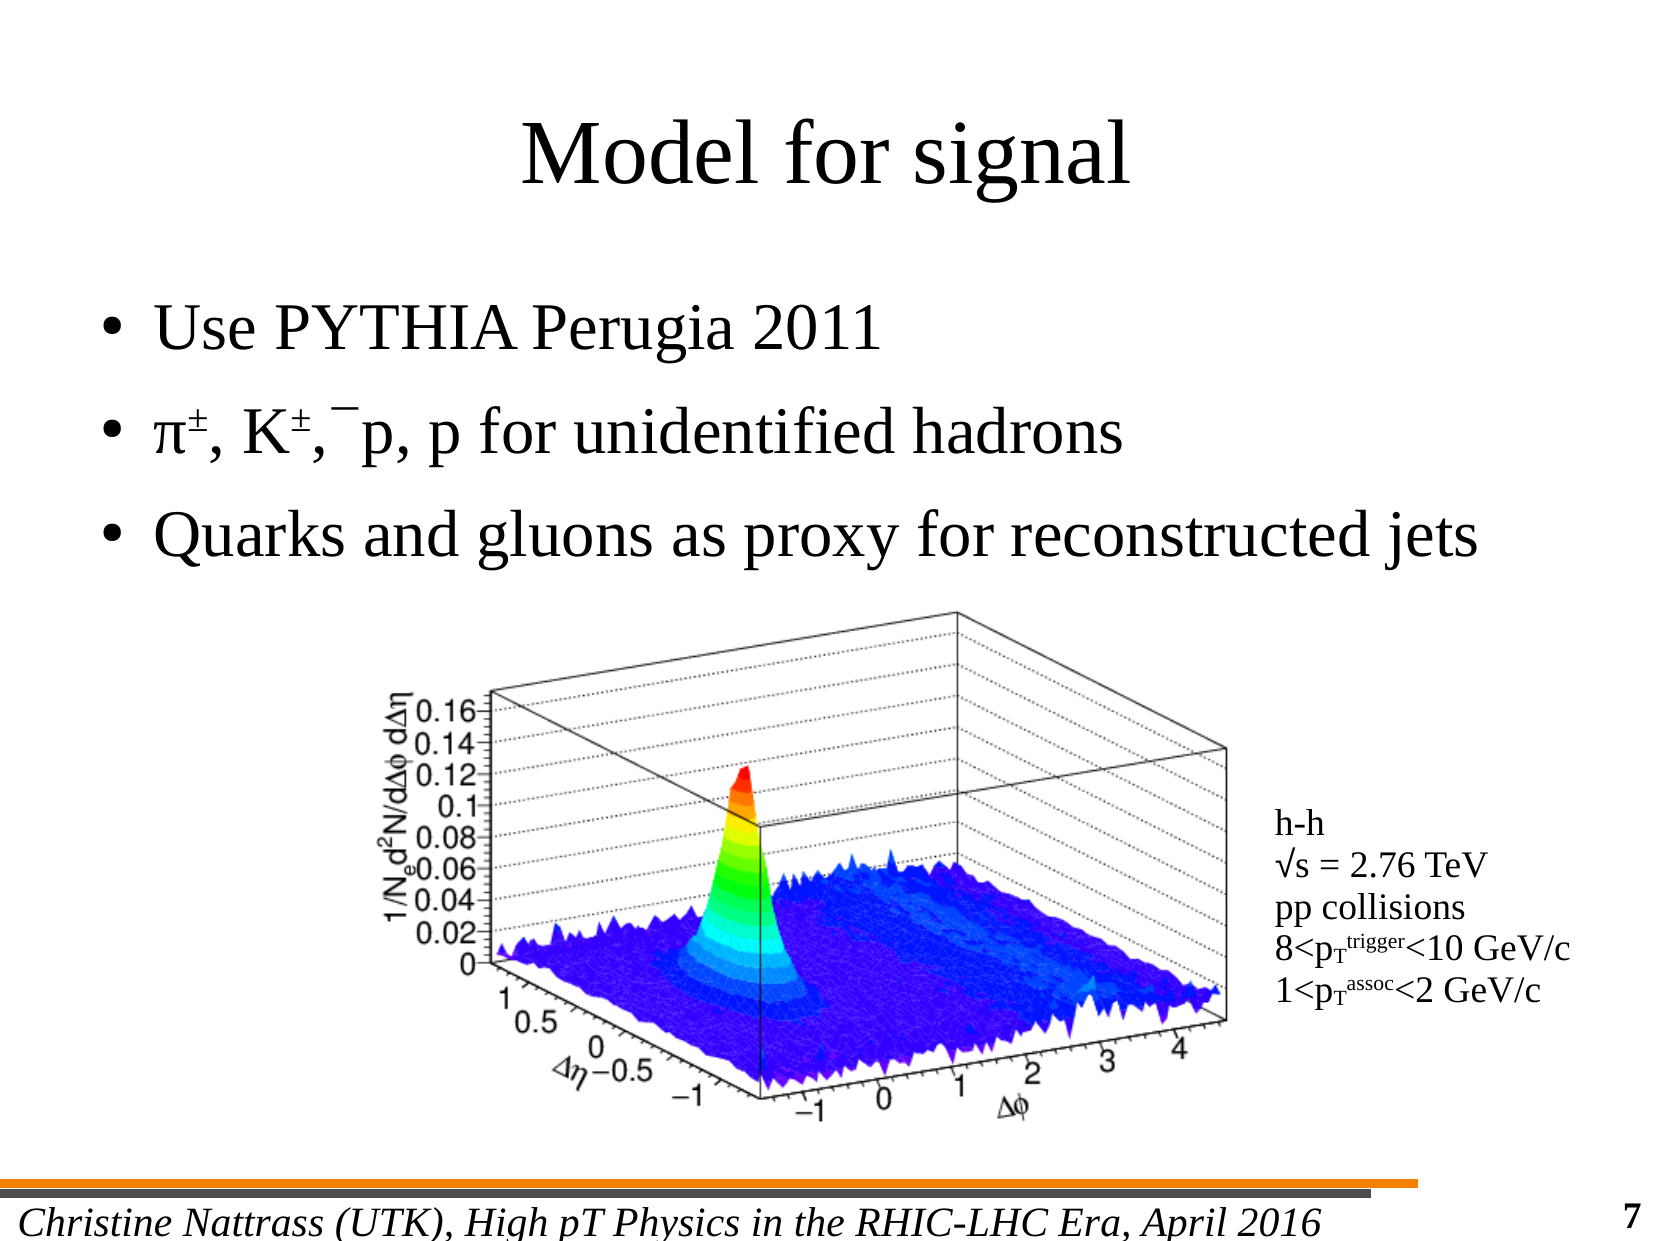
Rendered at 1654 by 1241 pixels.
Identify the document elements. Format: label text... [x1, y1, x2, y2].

list Use PYTHIA Perugia 2011 π±, K±,`p, p for unidentified hadrons Quarks and gluons as proxy for reconstructed jets [82, 290, 1571, 1010]
title Model for signal [82, 49, 1571, 257]
picture [0, 570, 1276, 1241]
text_box h-h √s = 2.76 TeV pp collisions 8<pTtrigger<10 GeV/c 1<pTassoc<2 GeV/c [1260, 795, 1621, 1089]
